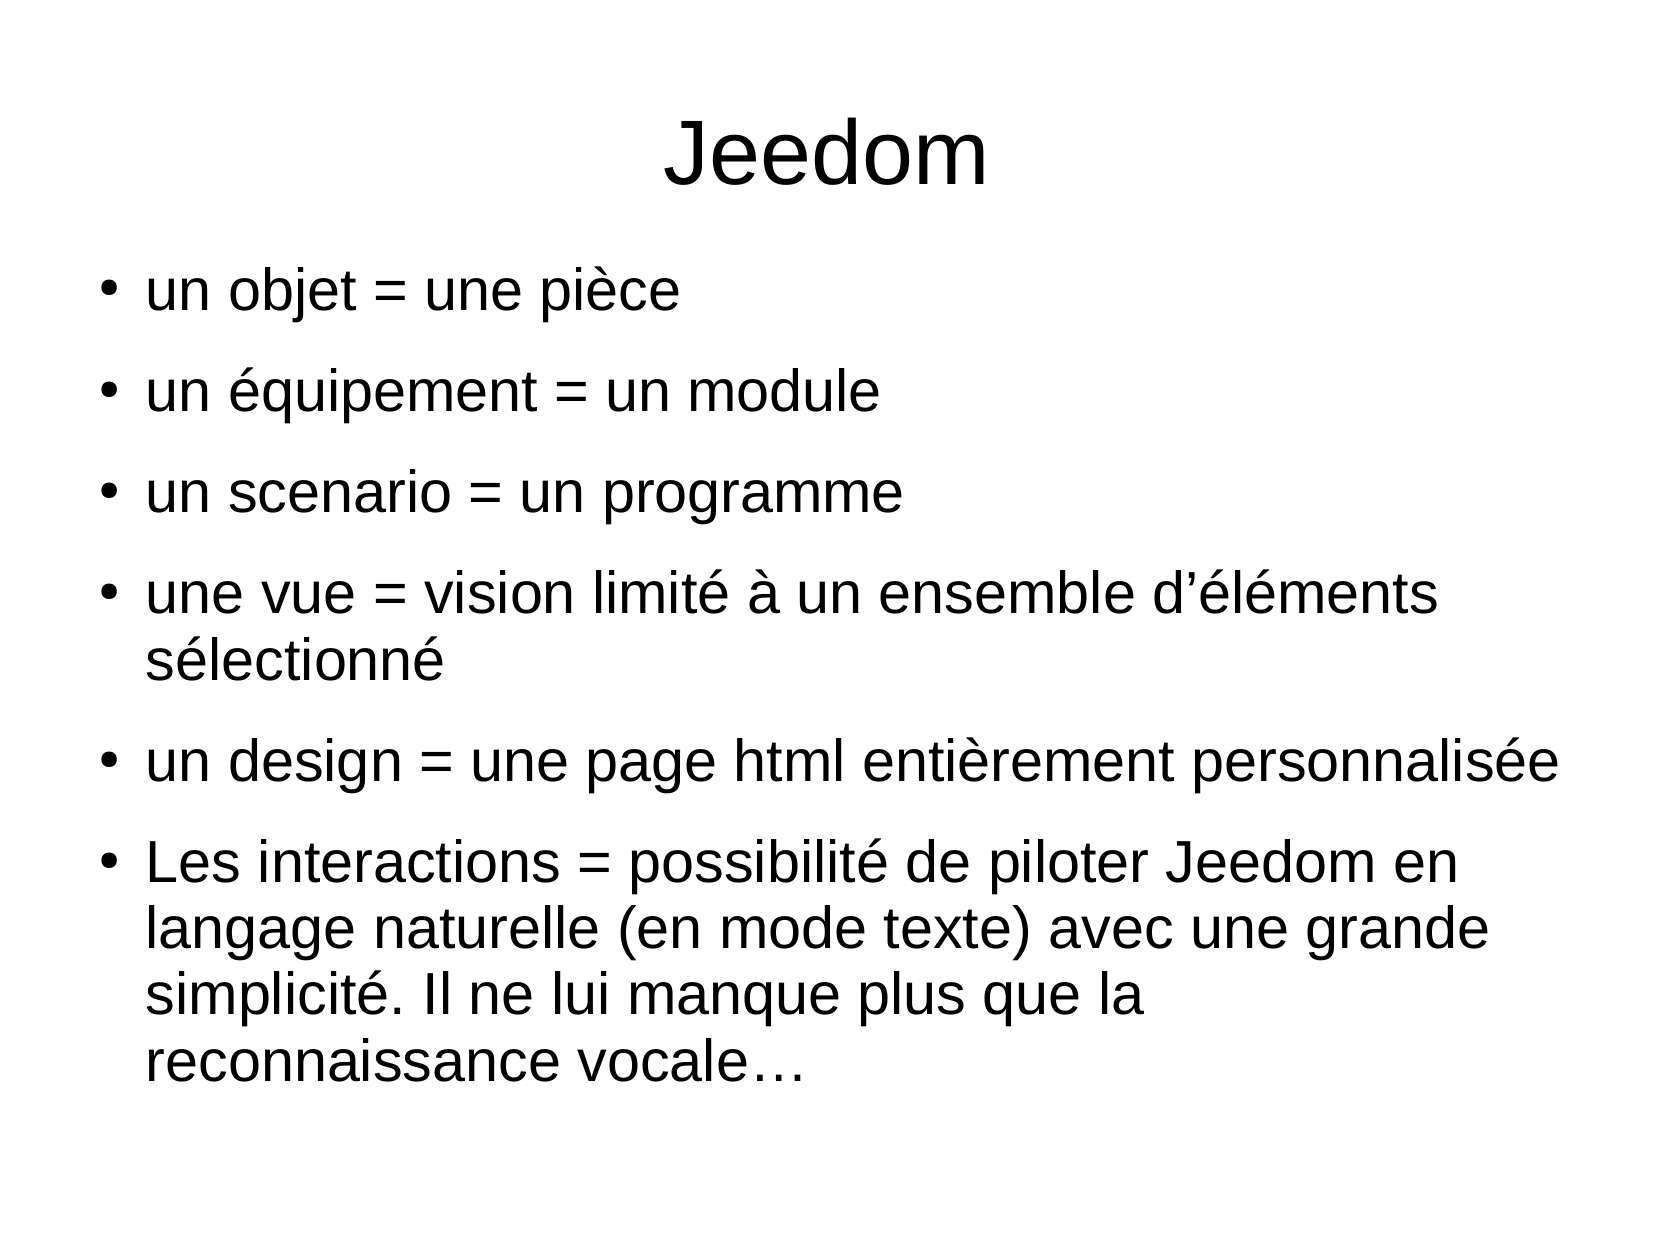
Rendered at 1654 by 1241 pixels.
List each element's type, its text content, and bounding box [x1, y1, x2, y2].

list un objet = une pièce un équipement = un module un scenario = un programme une vue = vision limité à un ensemble d’éléments sélectionné un design = une page html entièrement personnalisée Les interactions = possibilité de piloter Jeedom en langage naturelle (en mode texte) avec une grande simplicité. Il ne lui manque plus que la reconnaissance vocale… [82, 256, 1571, 1158]
title Jeedom [82, 49, 1571, 256]
